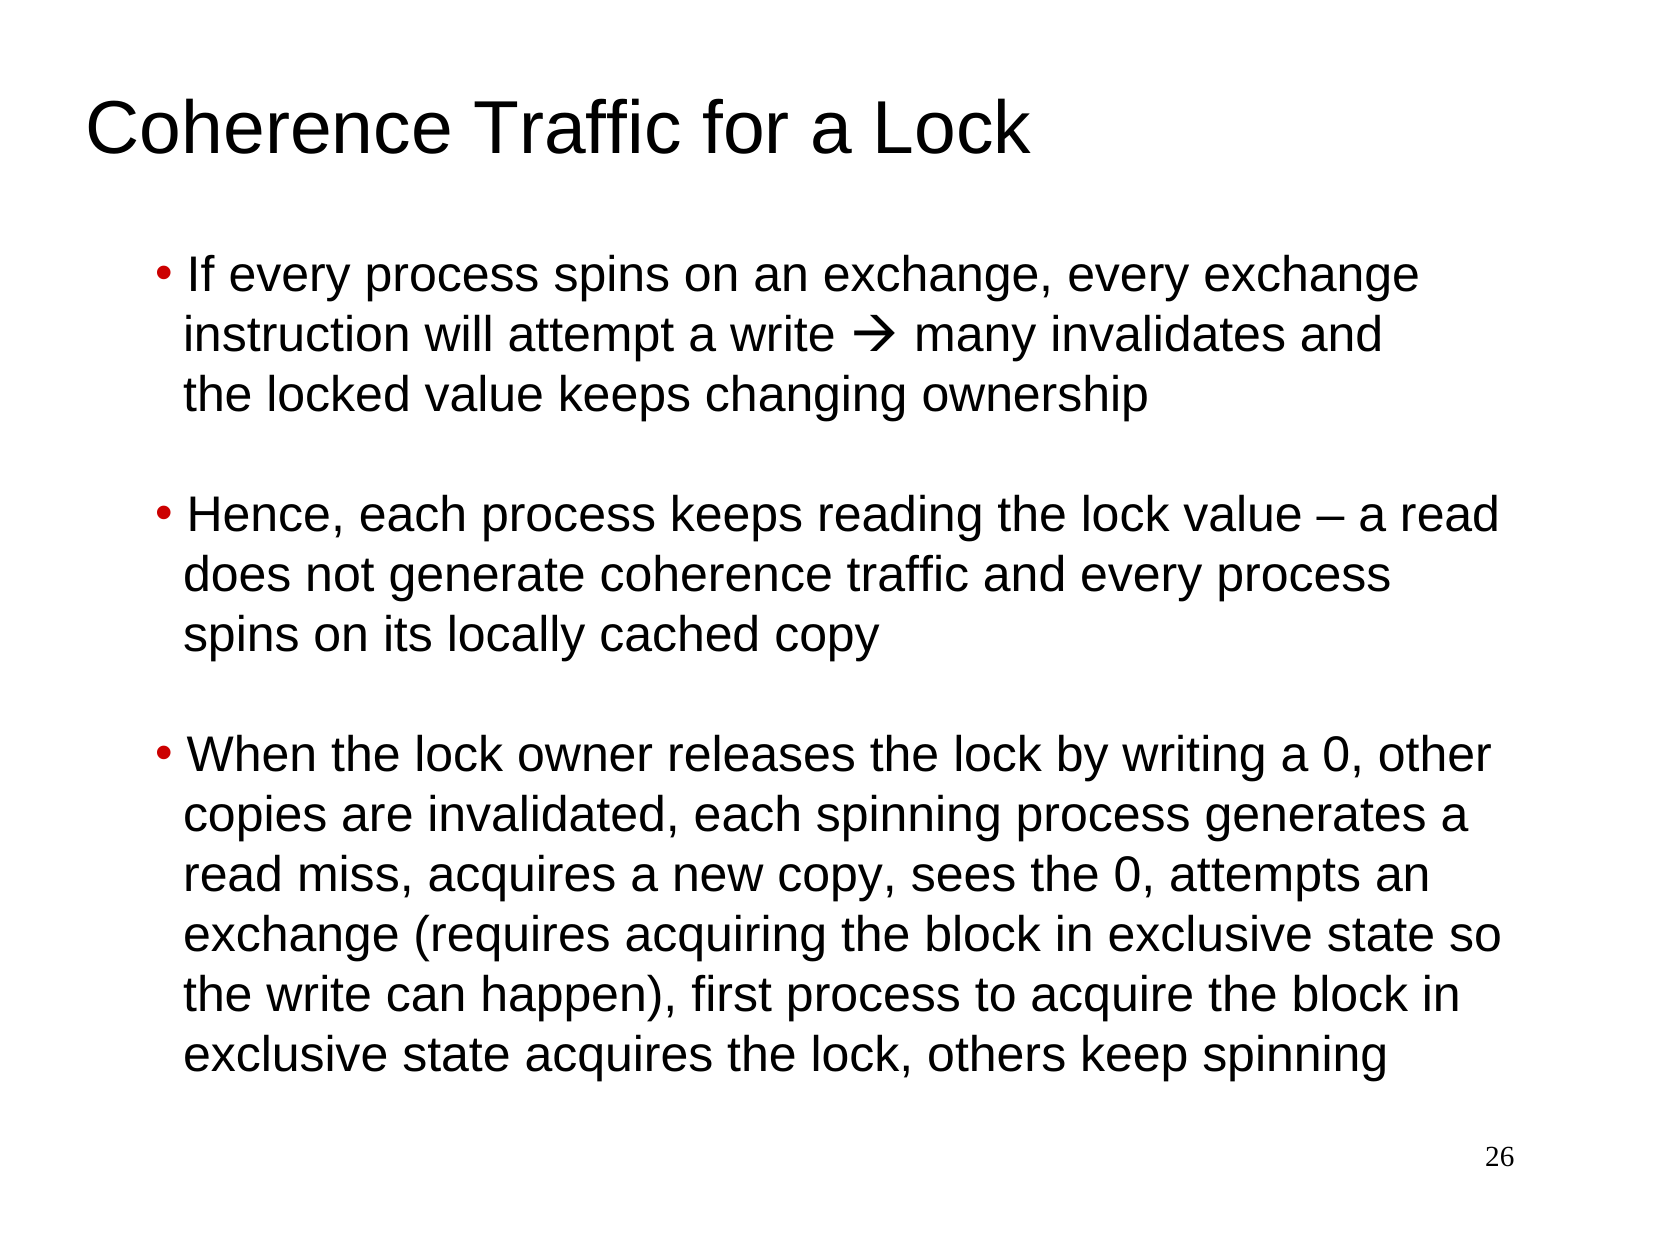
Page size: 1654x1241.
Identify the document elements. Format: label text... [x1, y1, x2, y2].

text_box If every process spins on an exchange, every exchange instruction will attempt a write  many invalidates and the locked value keeps changing ownership Hence, each process keeps reading the lock value – a read does not generate coherence traffic and every process spins on its locally cached copy When the lock owner releases the lock by writing a 0, other copies are invalidated, each spinning process generates a read miss, acquires a new copy, sees the 0, attempts an exchange (requires acquiring the block in exclusive state so the write can happen), first process to acquire the block in exclusive state acquires the lock, others keep spinning [140, 234, 1518, 1090]
text_box <number> [1185, 1129, 1530, 1213]
text_box Coherence Traffic for a Lock [71, 71, 1048, 177]
